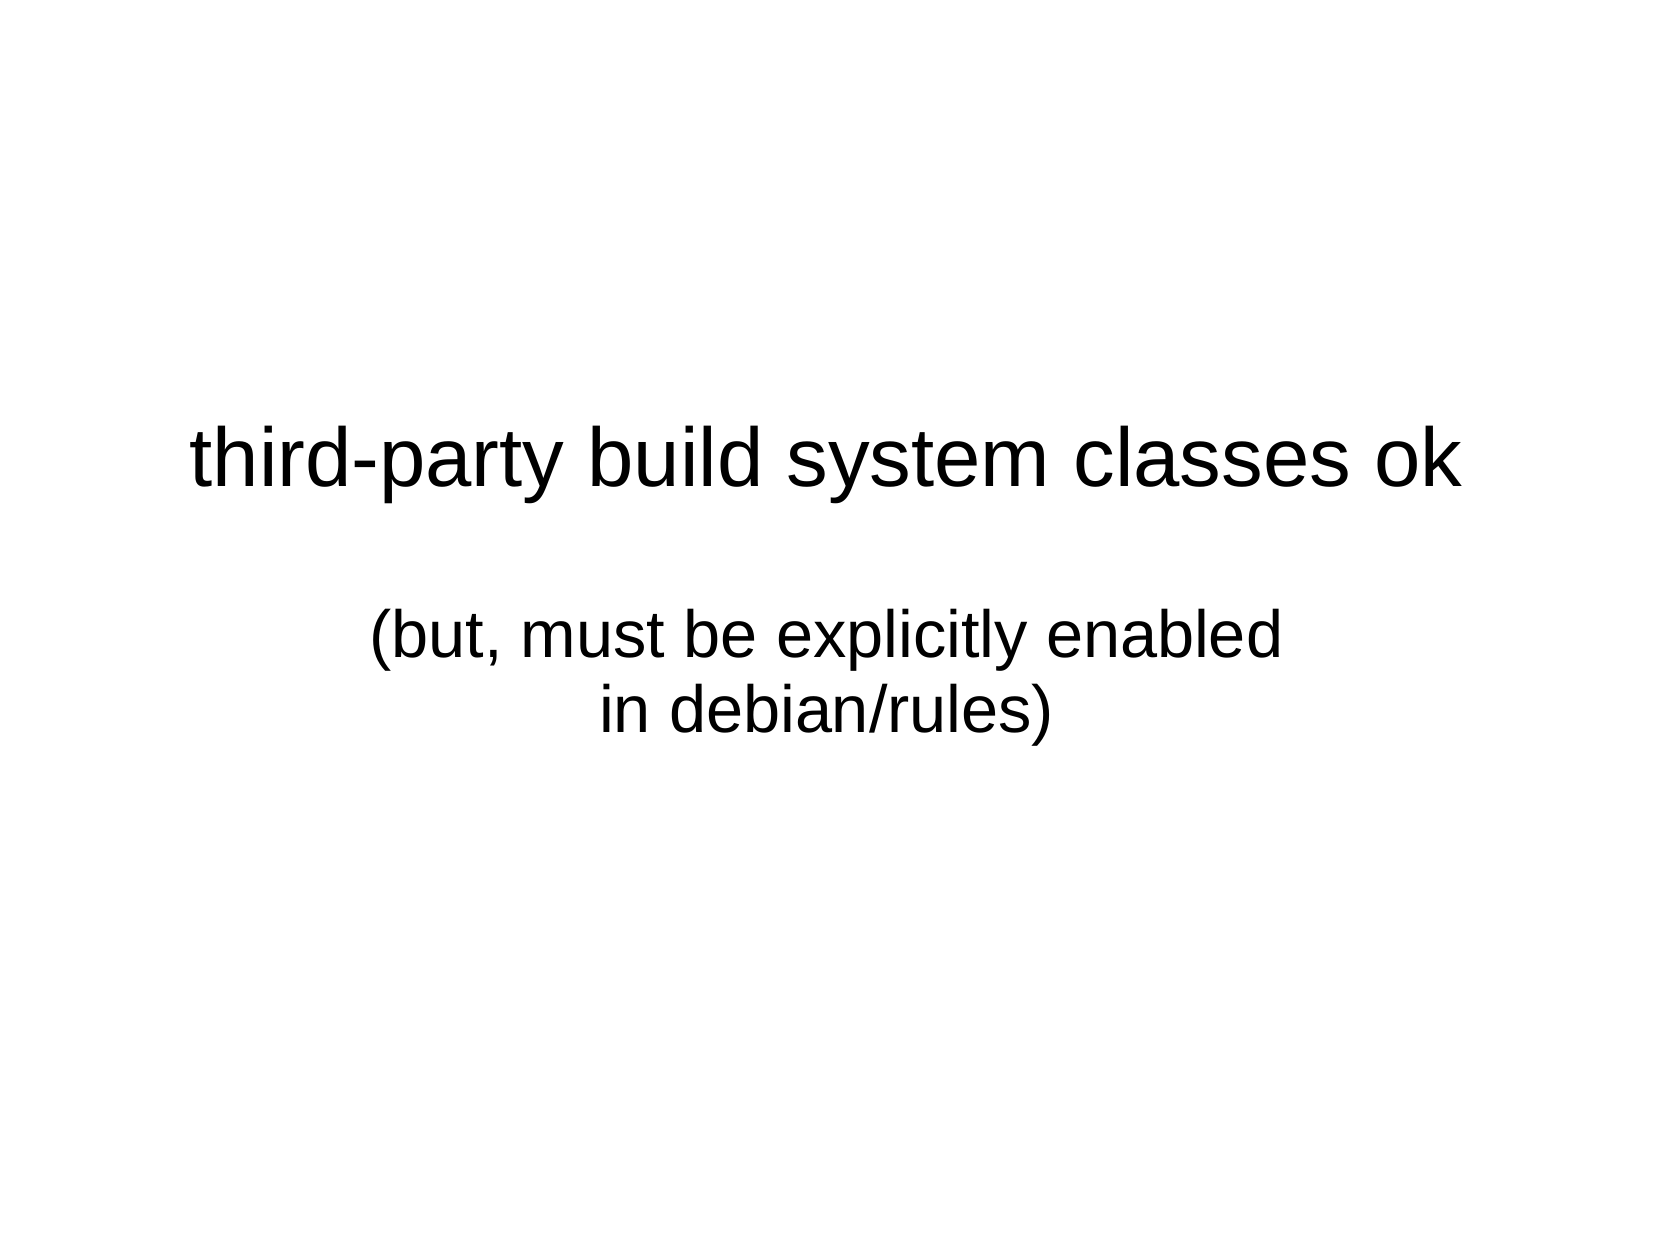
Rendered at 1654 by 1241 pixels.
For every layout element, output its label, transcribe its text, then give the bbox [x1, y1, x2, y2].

subtitle third-party build system classes ok (but, must be explicitly enabled in debian/rules) [82, 56, 1571, 1102]
